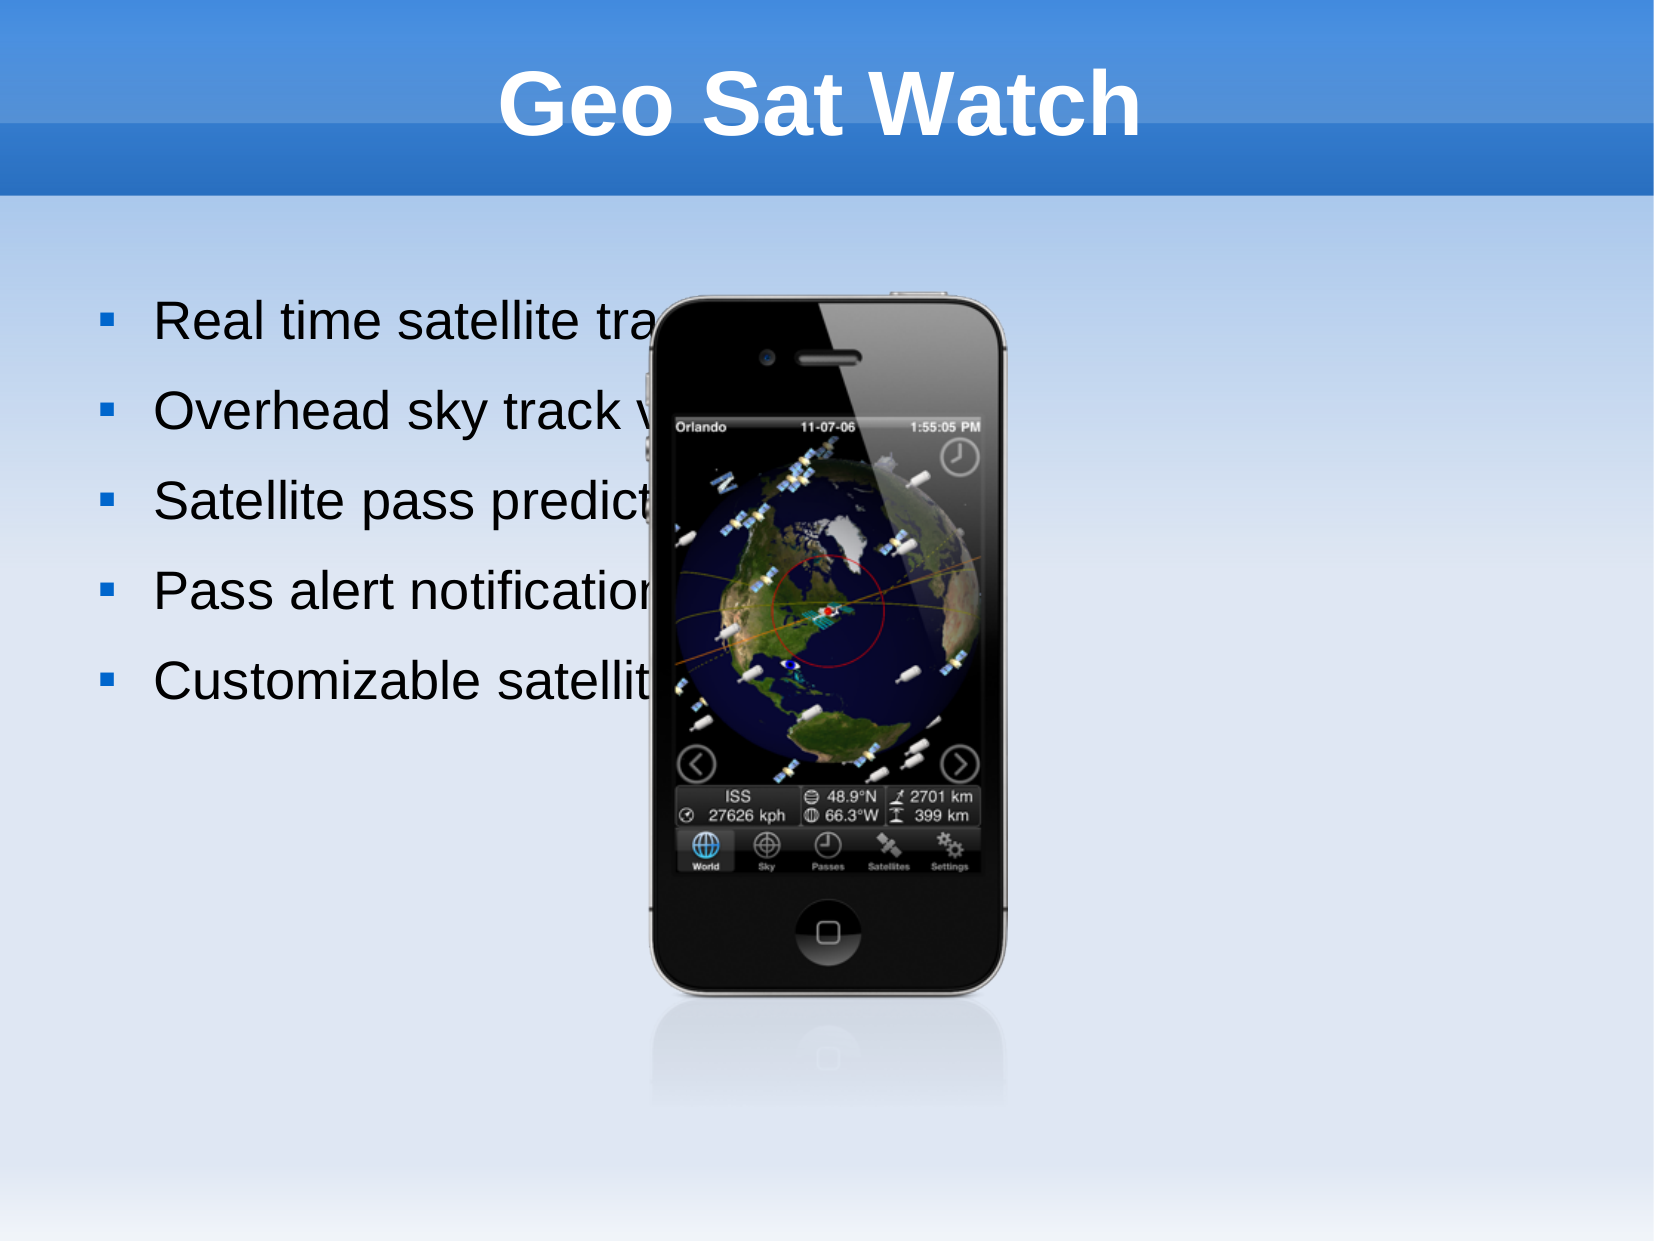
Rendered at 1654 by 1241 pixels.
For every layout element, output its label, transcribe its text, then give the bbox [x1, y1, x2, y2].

picture [0, 0, 1654, 1241]
list Real time satellite tracking Overhead sky track view Satellite pass predictions Pass alert notifications Customizable satellite sets [82, 290, 630, 1094]
title Geo Sat Watch [76, 7, 1565, 200]
